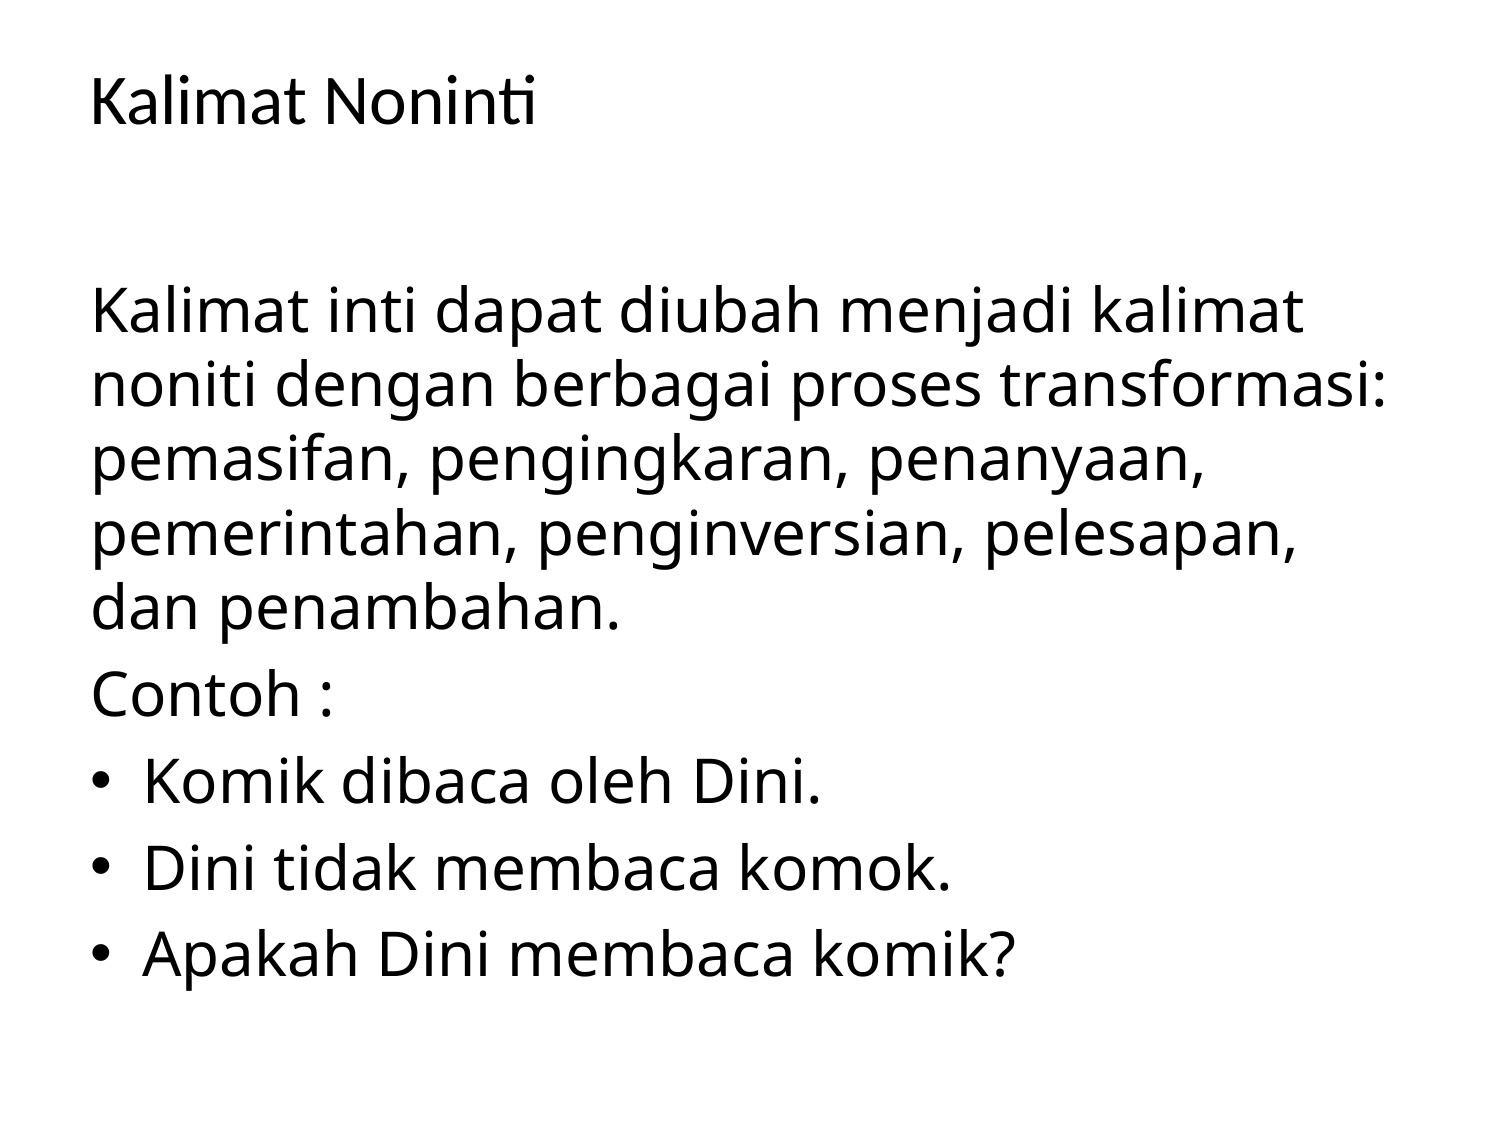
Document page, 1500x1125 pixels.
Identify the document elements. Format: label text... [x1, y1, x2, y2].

title Kalimat Noninti [75, 45, 1425, 233]
list Kalimat inti dapat diubah menjadi kalimat noniti dengan berbagai proses transformasi: pemasifan, pengingkaran, penanyaan, pemerintahan, penginversian, pelesapan, dan penambahan. Contoh : Komik dibaca oleh Dini. Dini tidak membaca komok. Apakah Dini membaca komik? [75, 262, 1425, 1005]
